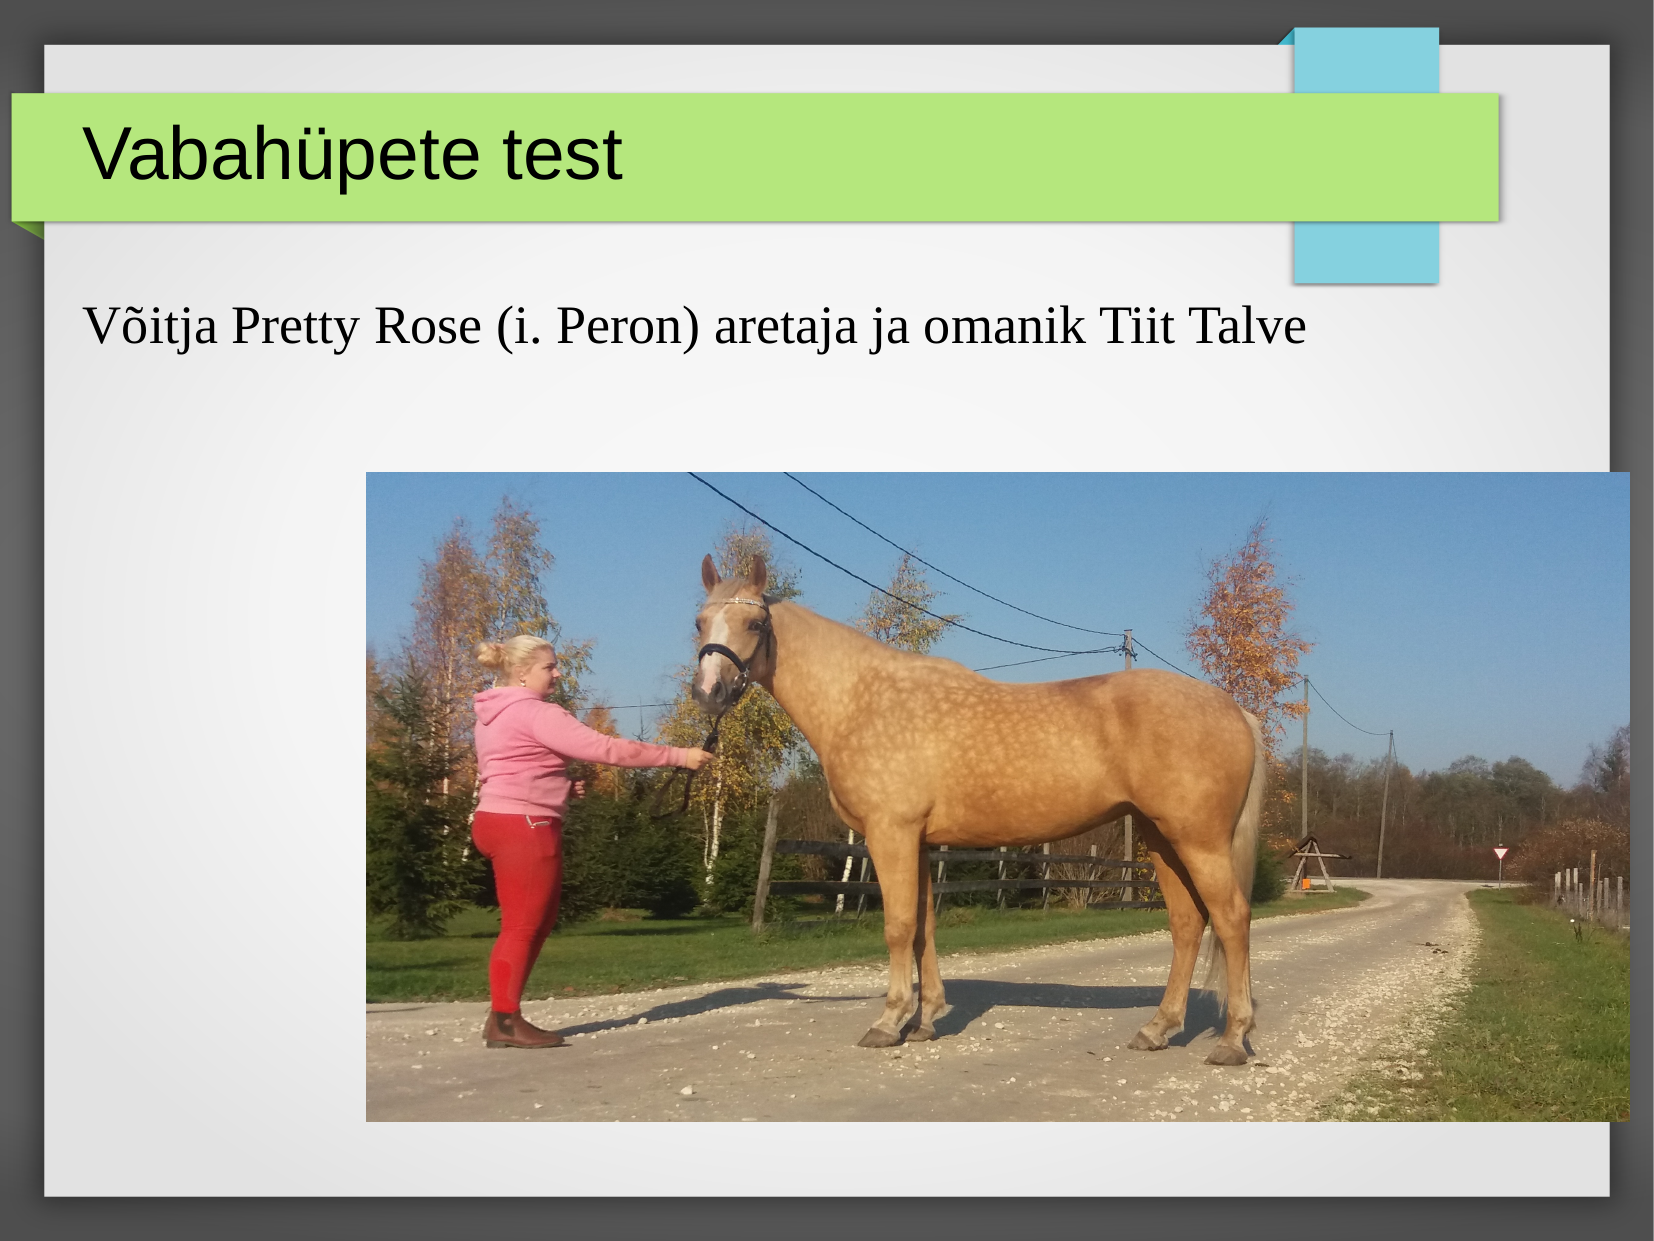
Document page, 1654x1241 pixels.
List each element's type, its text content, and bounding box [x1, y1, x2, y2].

title Vabahüpete test [82, 94, 1264, 213]
picture [0, 0, 1654, 1241]
list Võitja Pretty Rose (i. Peron) aretaja ja omanik Tiit Talve [82, 295, 1595, 1015]
